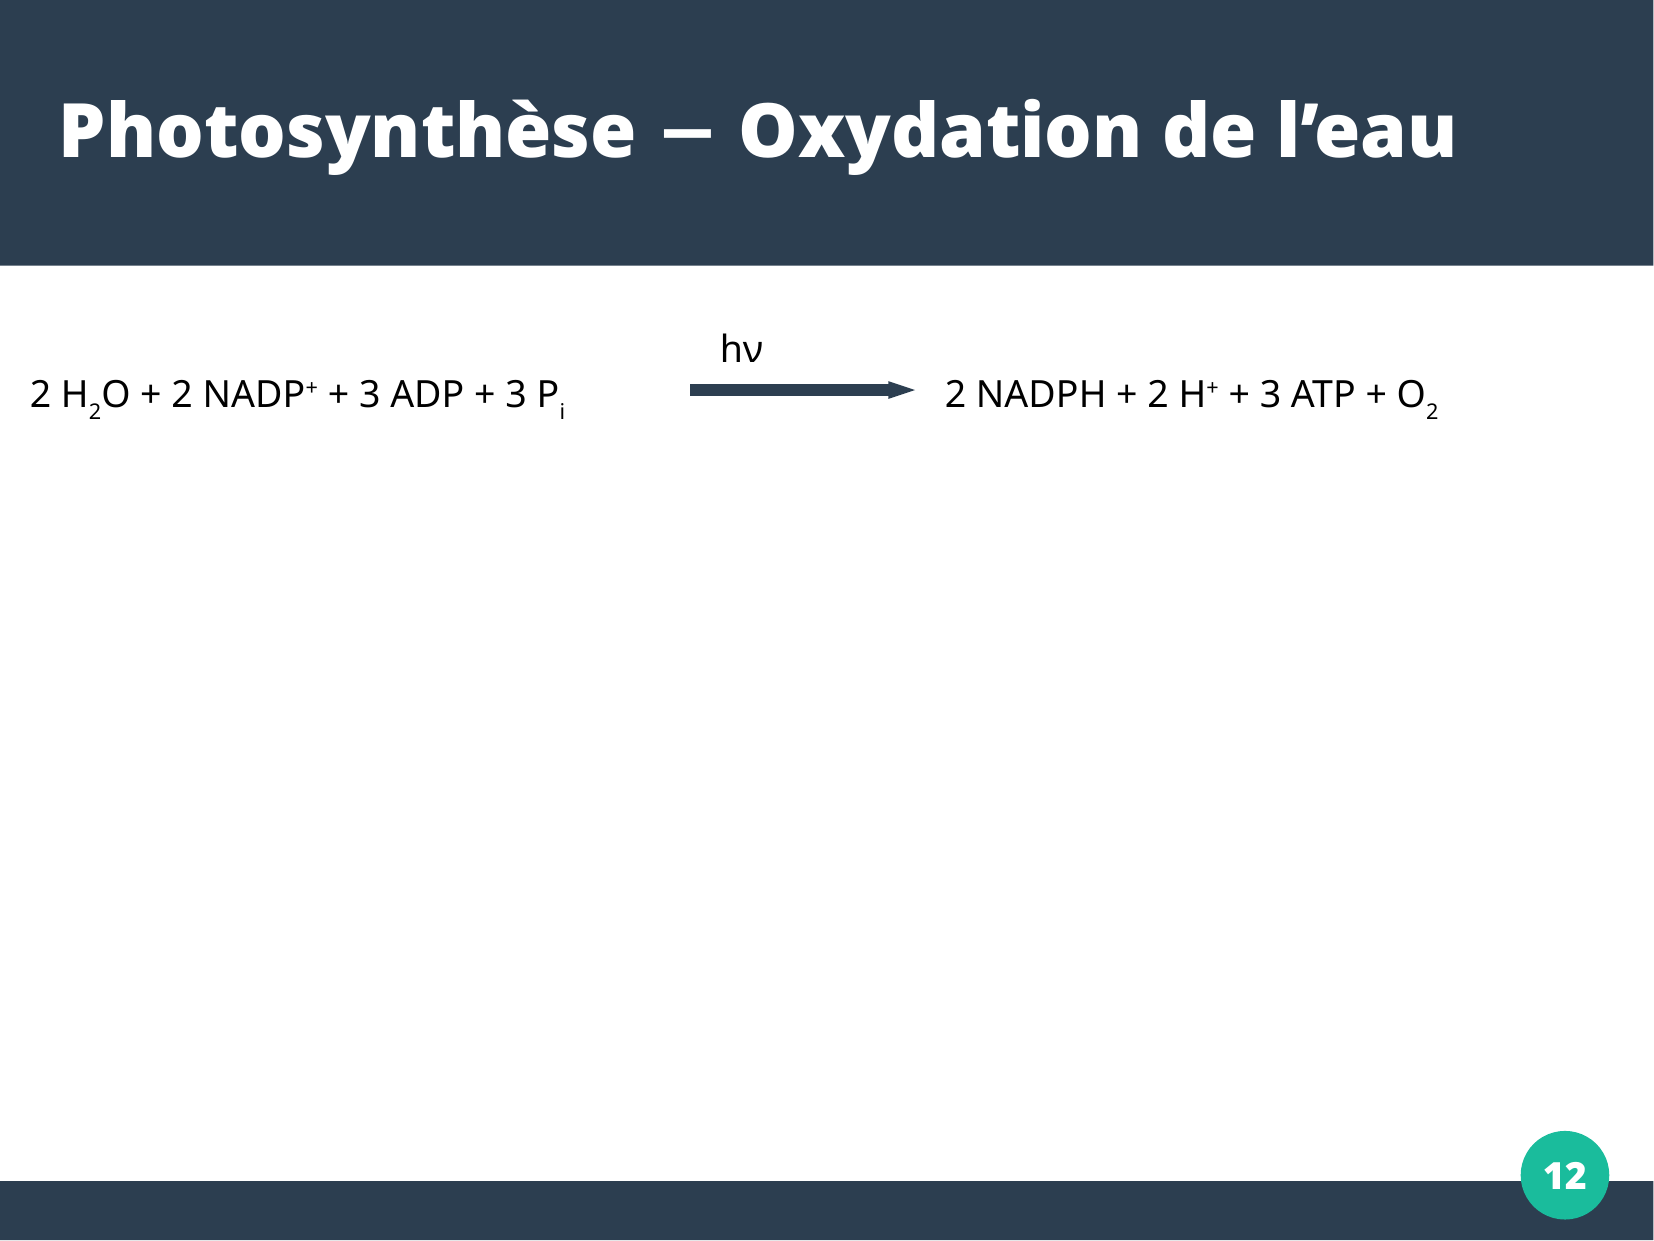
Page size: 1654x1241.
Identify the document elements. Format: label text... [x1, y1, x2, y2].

text_box 2 NADPH + 2 H+ + 3 ATP + O2 [930, 360, 1654, 427]
text_box 2 H2O + 2 NADP+ + 3 ADP + 3 Pi [15, 360, 930, 427]
text_box hν [705, 315, 886, 374]
title Photosynthèse − Oxydation de l’eau [59, 49, 1595, 207]
